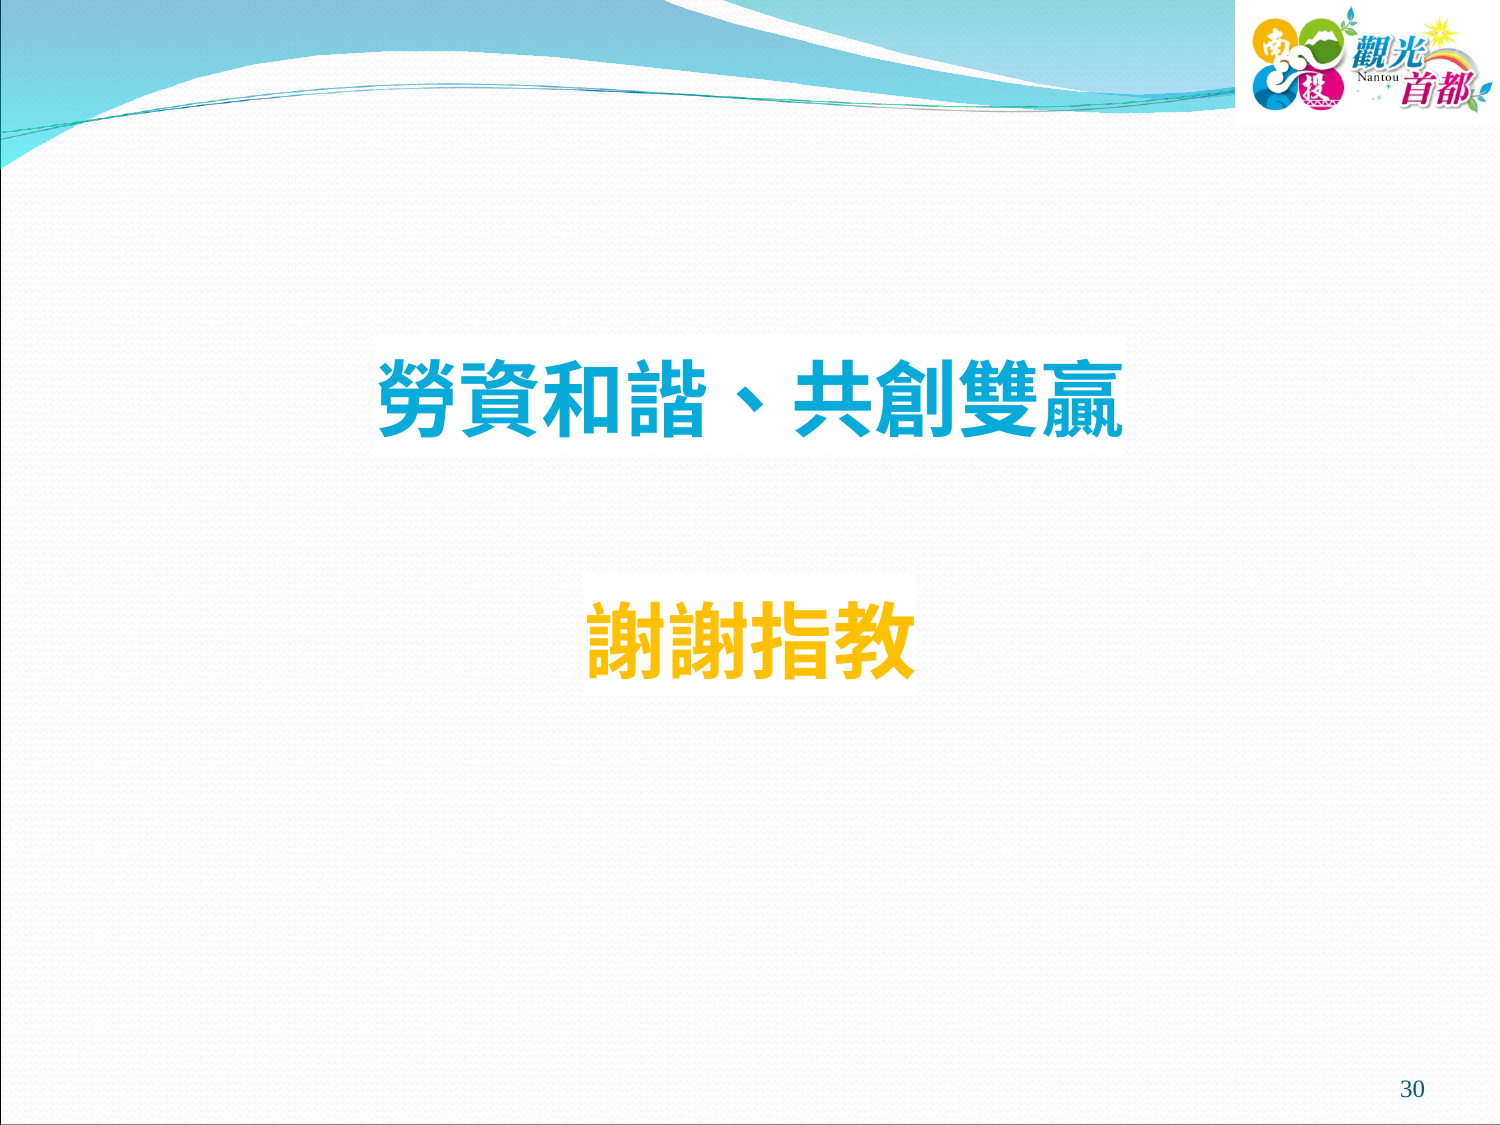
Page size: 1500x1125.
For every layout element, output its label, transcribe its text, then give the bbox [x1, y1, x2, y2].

list 勞資和諧、共創雙贏 謝謝指教 [175, 339, 1325, 790]
text_box <編號> [1299, 1042, 1426, 1103]
picture [0, 0, 1500, 1125]
